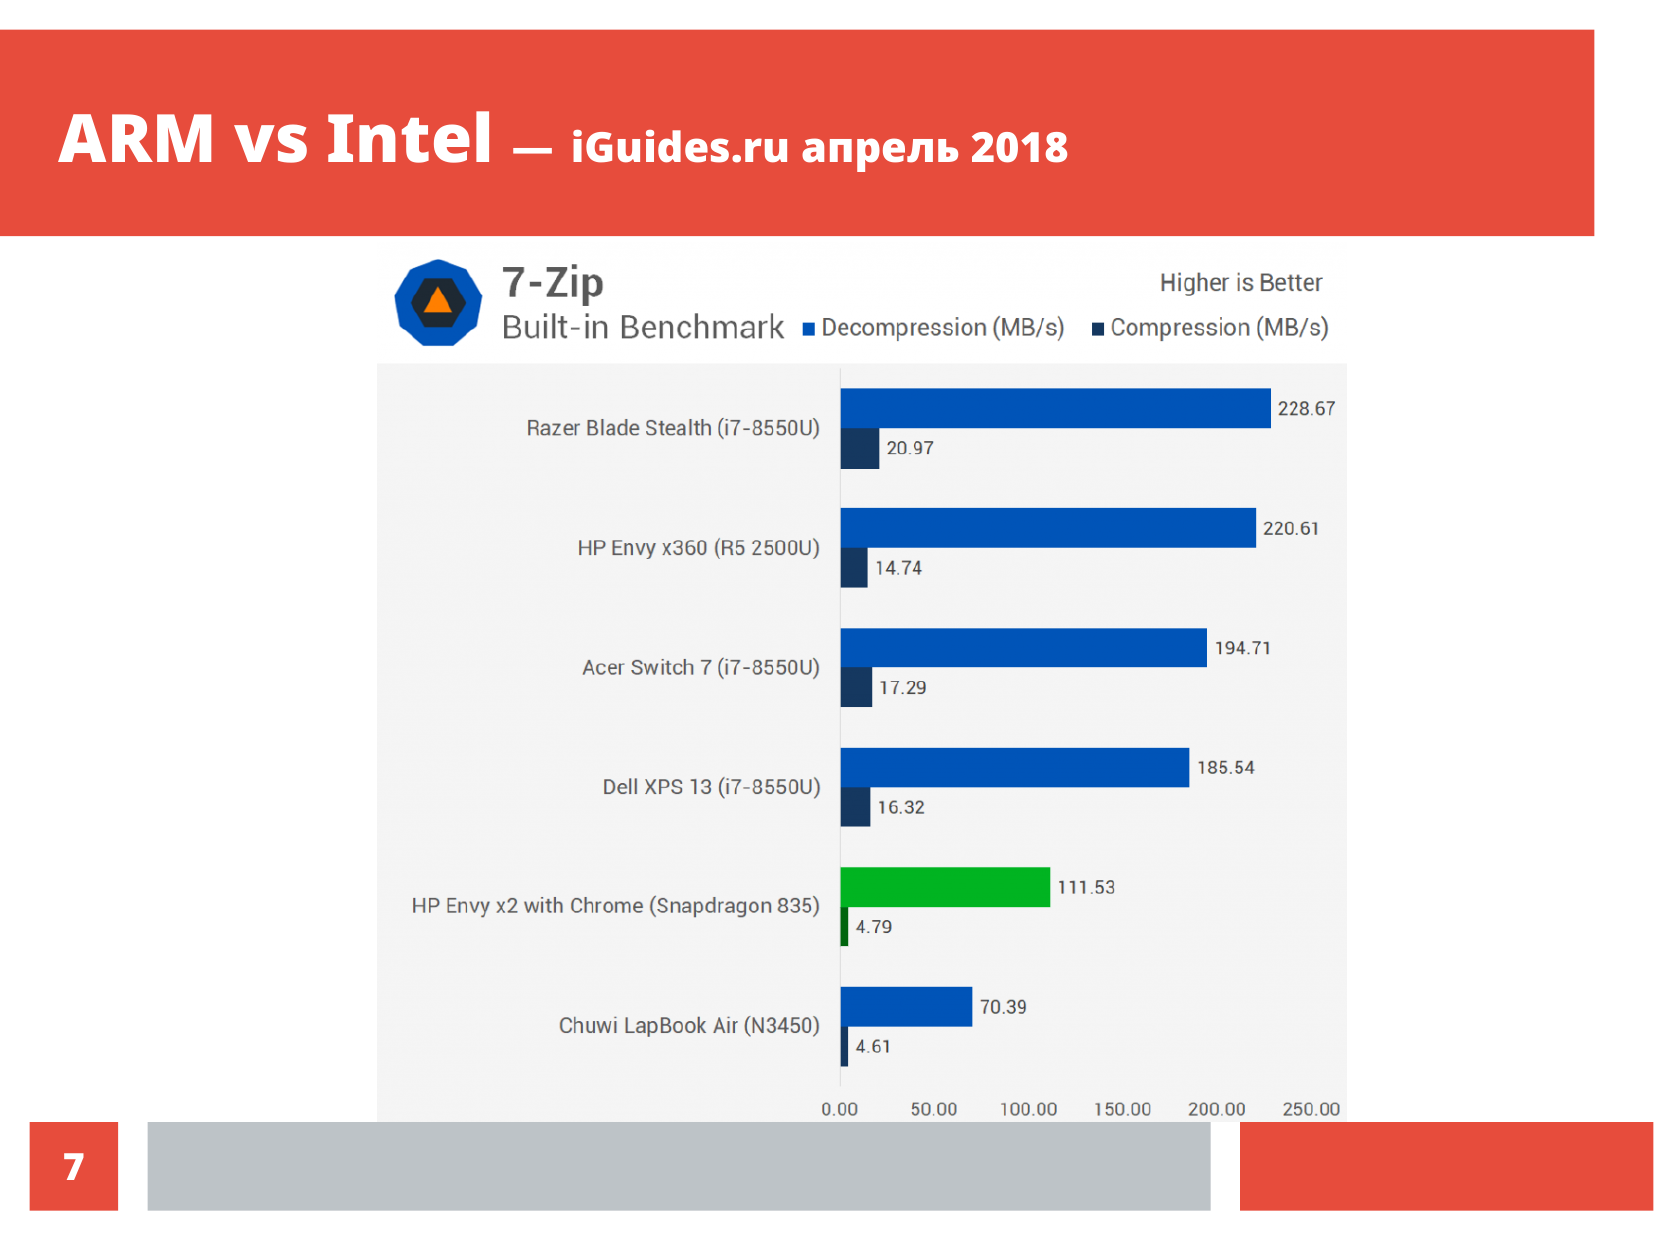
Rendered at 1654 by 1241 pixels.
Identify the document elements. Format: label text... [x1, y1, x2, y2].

picture [377, 242, 1347, 1123]
title ARM vs Intel — iGuides.ru апрель 2018 [59, 91, 1595, 162]
